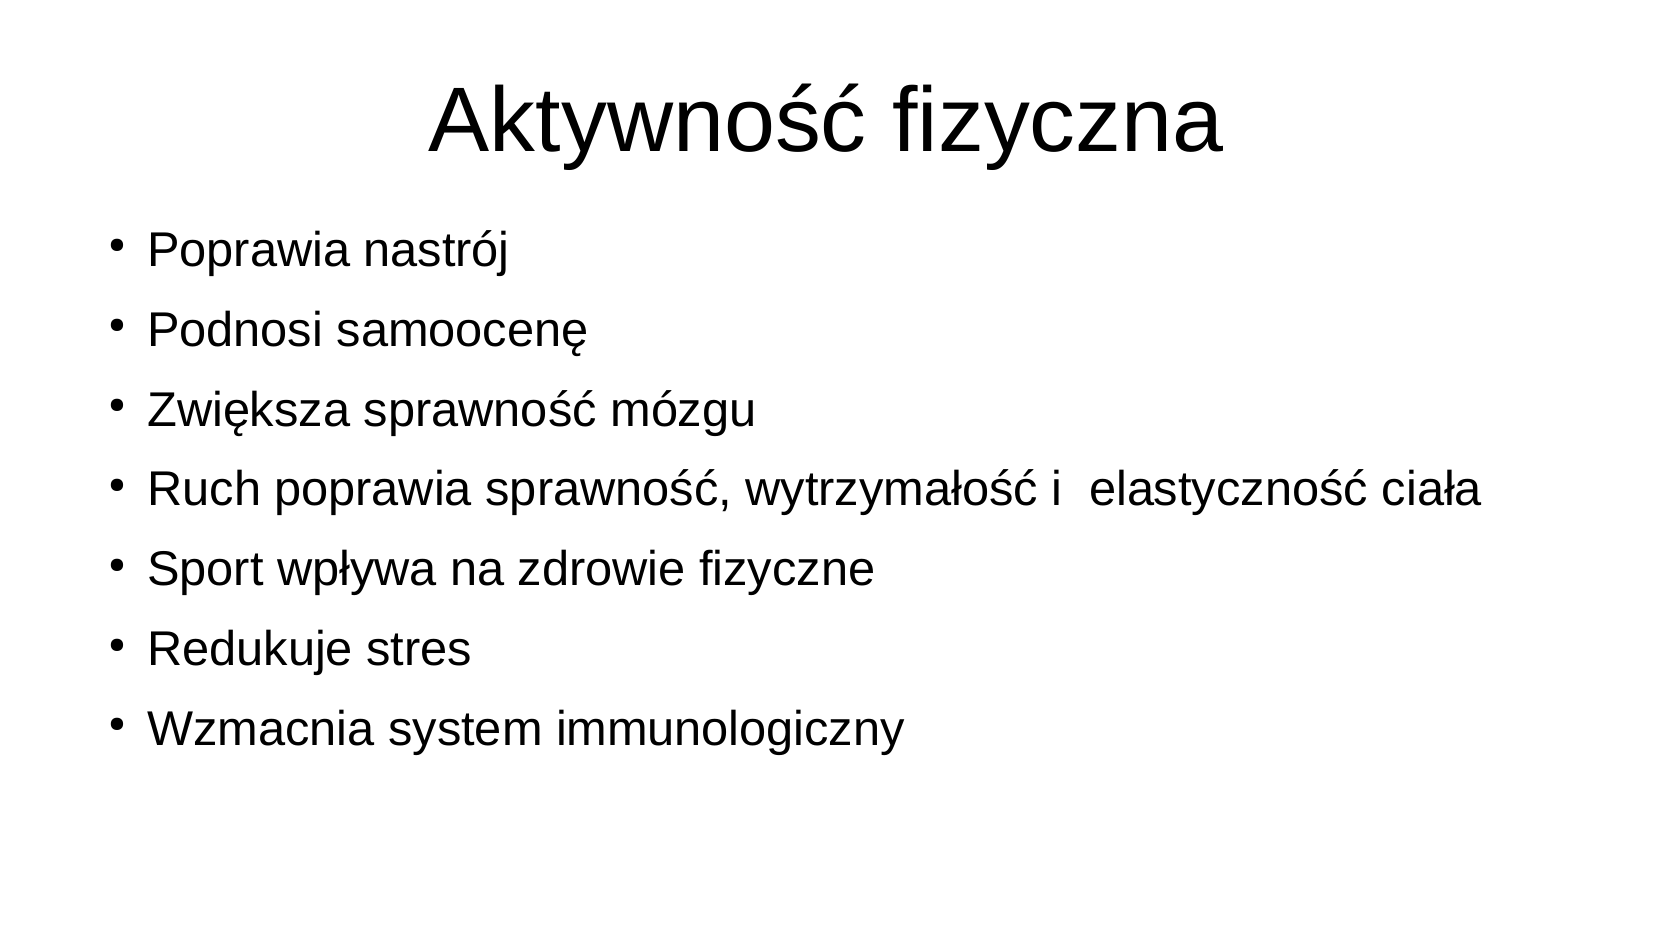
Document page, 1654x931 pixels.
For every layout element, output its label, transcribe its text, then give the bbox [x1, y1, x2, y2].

list Poprawia nastrój Podnosi samoocenę Zwiększa sprawność mózgu Ruch poprawia sprawność, wytrzymałość i elastyczność ciała Sport wpływa na zdrowie fizyczne Redukuje stres Wzmacnia system immunologiczny [82, 217, 1571, 758]
title Aktywność fizyczna [82, 37, 1571, 193]
